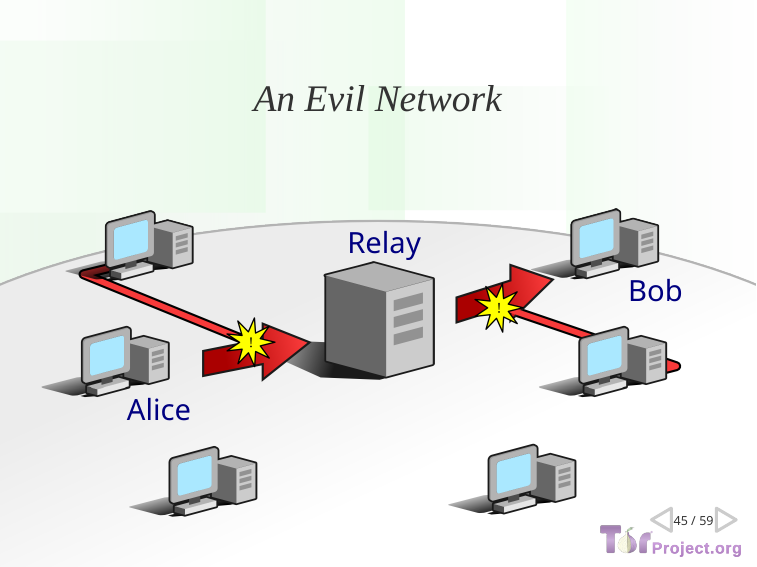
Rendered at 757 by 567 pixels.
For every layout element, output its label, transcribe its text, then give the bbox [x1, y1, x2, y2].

text_box <number> / 59 [618, 504, 756, 555]
text_box Alice [102, 382, 216, 435]
text_box Bob [599, 262, 712, 316]
text_box [651, 508, 672, 532]
text_box An Evil Network [0, 70, 756, 127]
picture [0, 0, 757, 567]
text_box [716, 508, 737, 532]
text_box Relay [300, 215, 469, 269]
